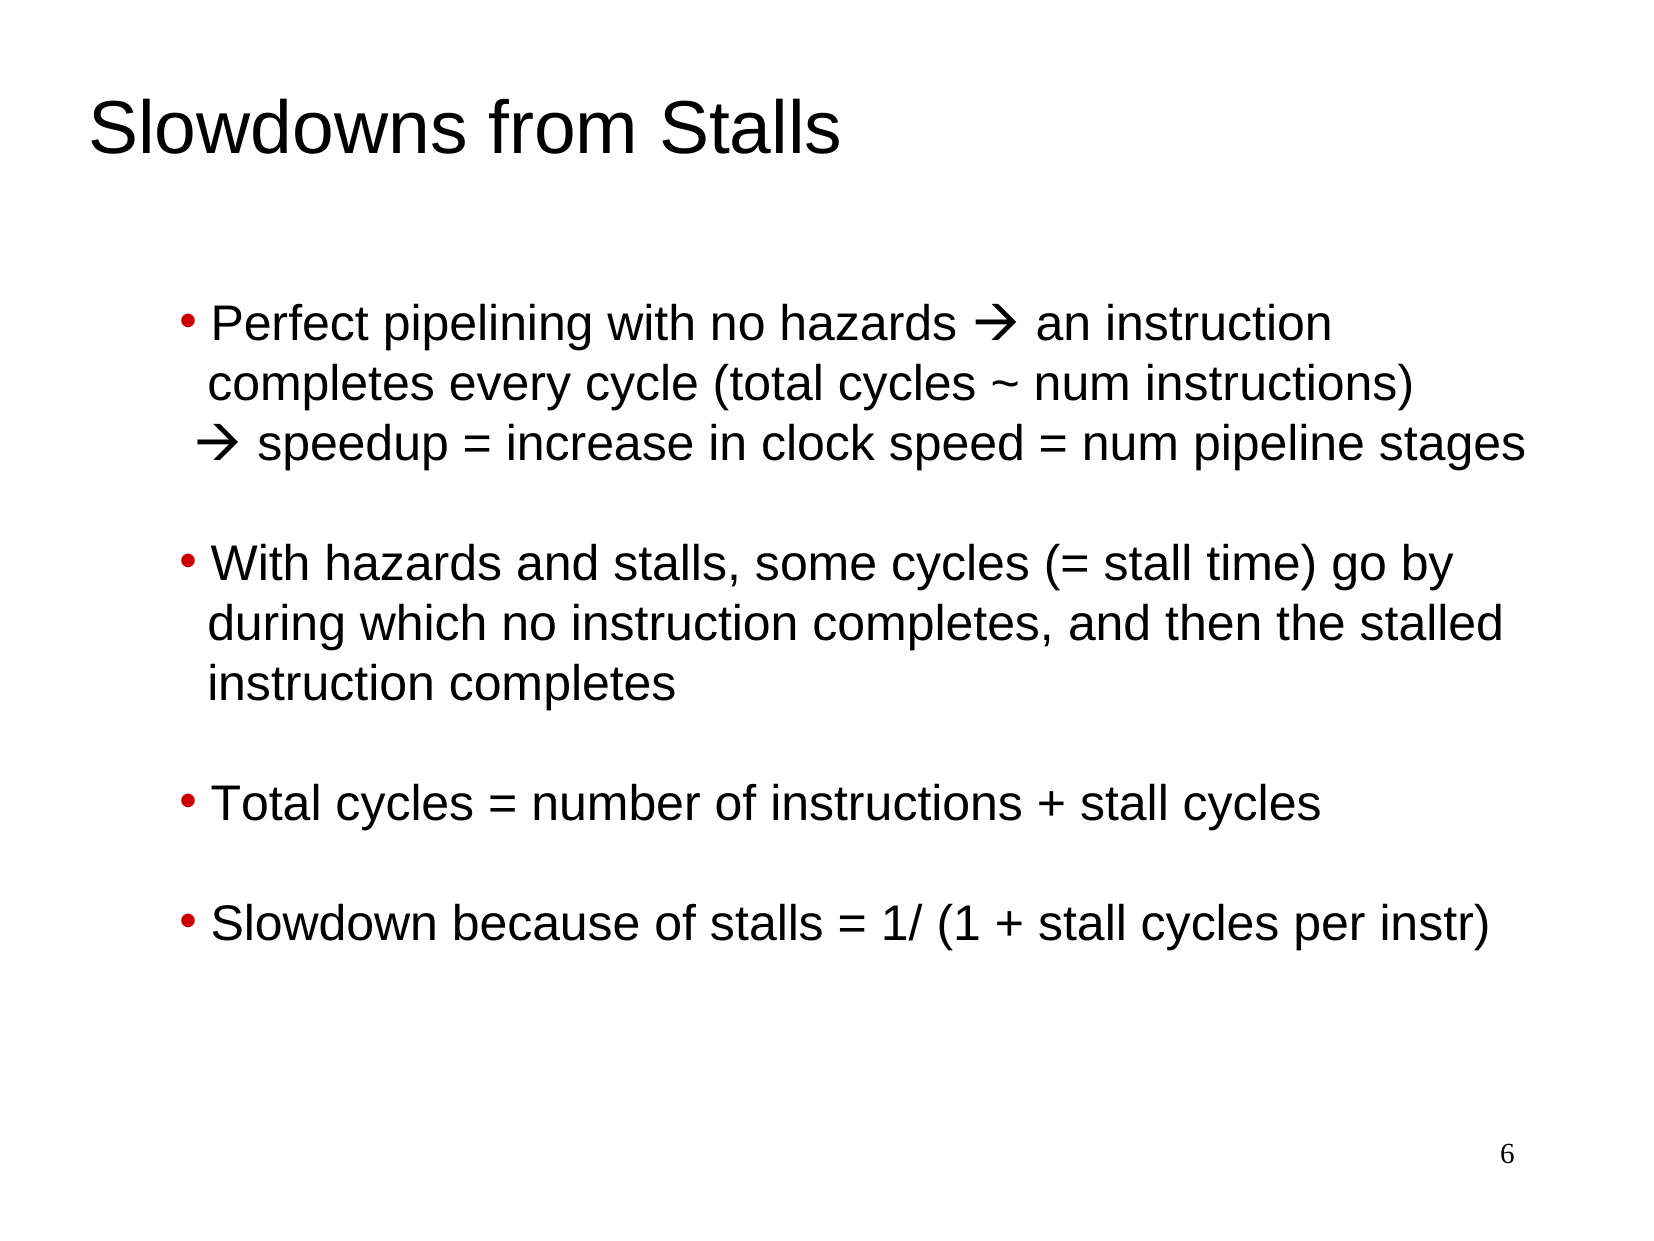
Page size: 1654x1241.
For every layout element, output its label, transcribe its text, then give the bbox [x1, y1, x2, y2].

text_box Perfect pipelining with no hazards  an instruction completes every cycle (total cycles ~ num instructions)  speedup = increase in clock speed = num pipeline stages With hazards and stalls, some cycles (= stall time) go by during which no instruction completes, and then the stalled instruction completes Total cycles = number of instructions + stall cycles Slowdown because of stalls = 1/ (1 + stall cycles per instr) [164, 282, 1542, 959]
text_box Slowdowns from Stalls [73, 71, 859, 177]
text_box <number> [1185, 1129, 1530, 1213]
